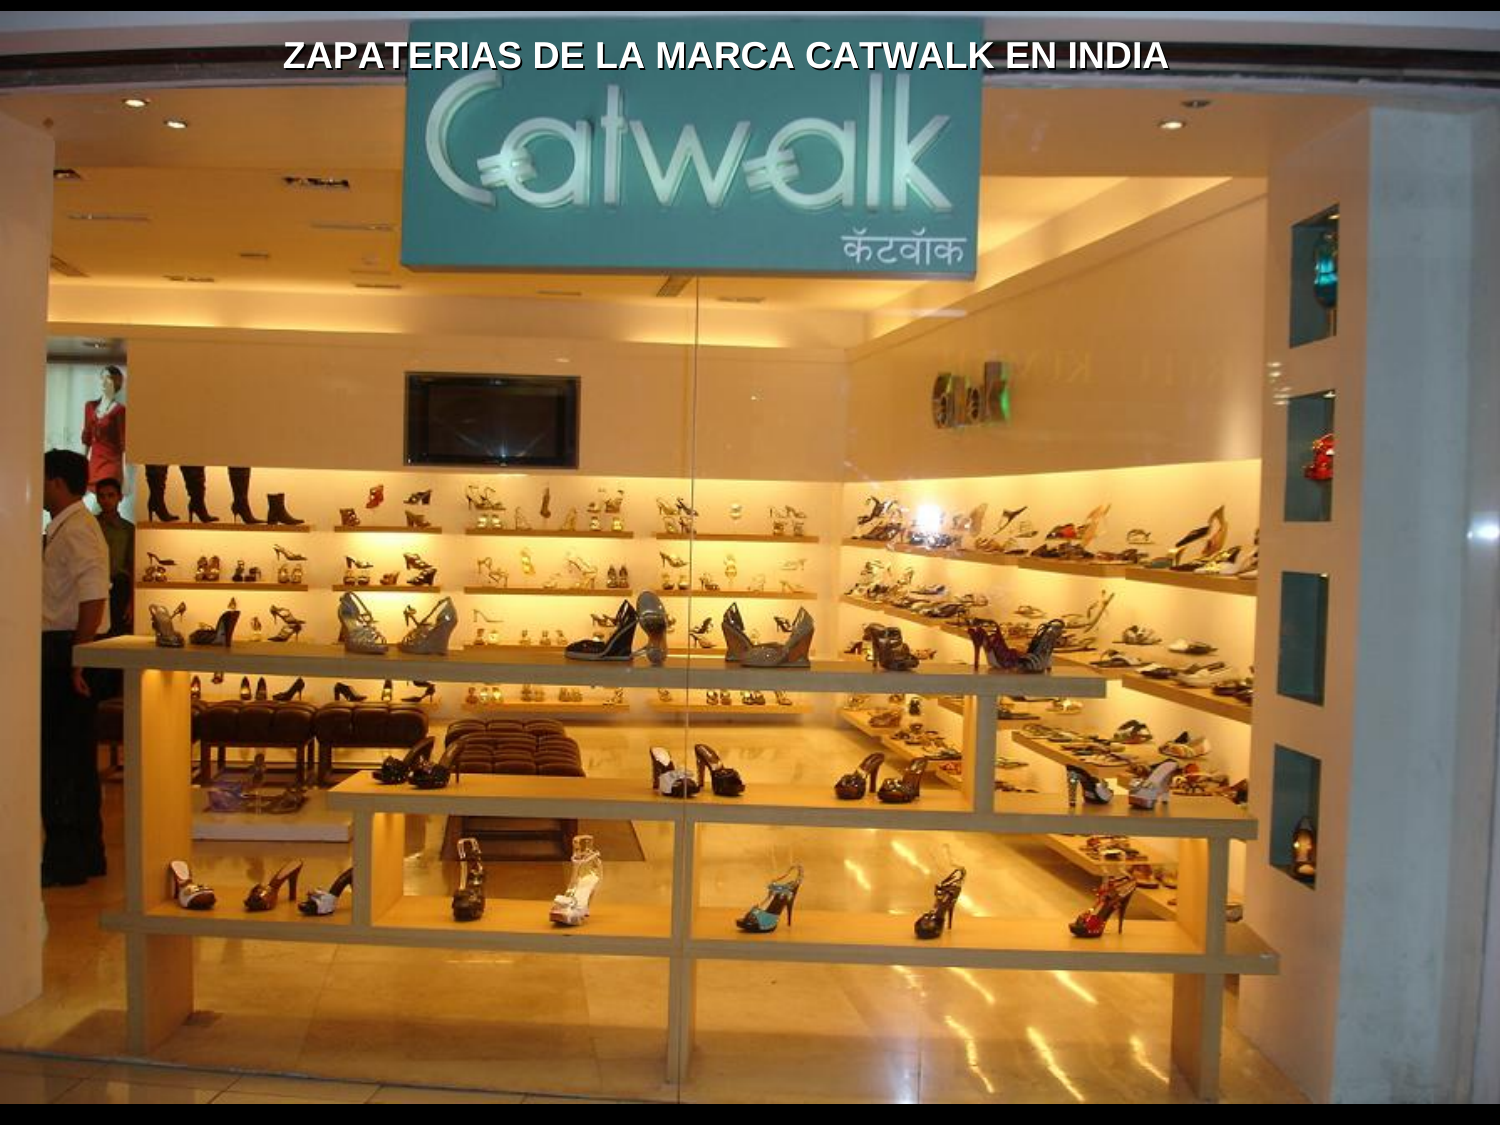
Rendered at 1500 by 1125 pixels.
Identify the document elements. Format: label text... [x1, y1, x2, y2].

picture [0, 11, 1500, 1104]
text_box ZAPATERIAS DE LA MARCA CATWALK EN INDIA [123, 23, 1329, 84]
